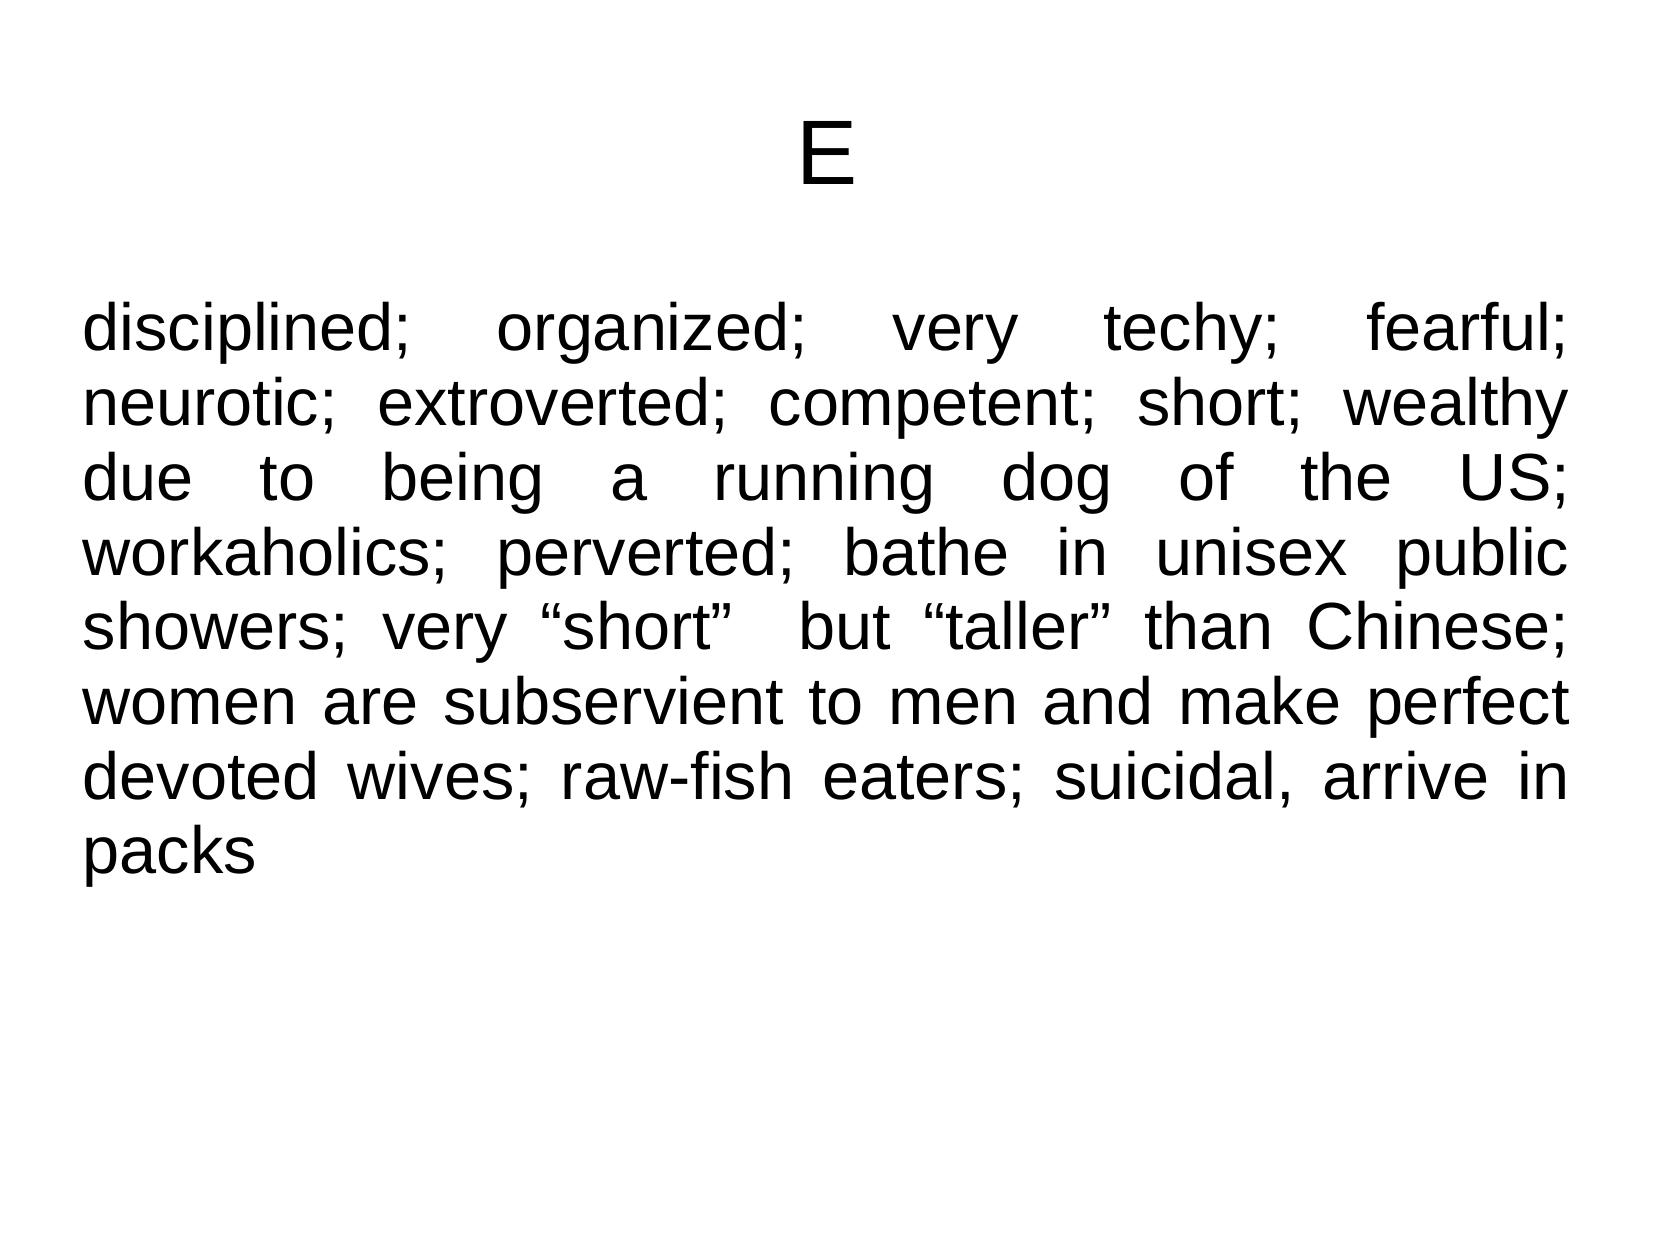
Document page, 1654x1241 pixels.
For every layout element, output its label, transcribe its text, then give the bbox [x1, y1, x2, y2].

title E [82, 49, 1571, 257]
list disciplined; organized; very techy; fearful; neurotic; extroverted; competent; short; wealthy due to being a running dog of the US; workaholics; perverted; bathe in unisex public showers; very “short” but “taller” than Chinese; women are subservient to men and make perfect devoted wives; raw-fish eaters; suicidal, arrive in packs [82, 290, 1571, 1109]
